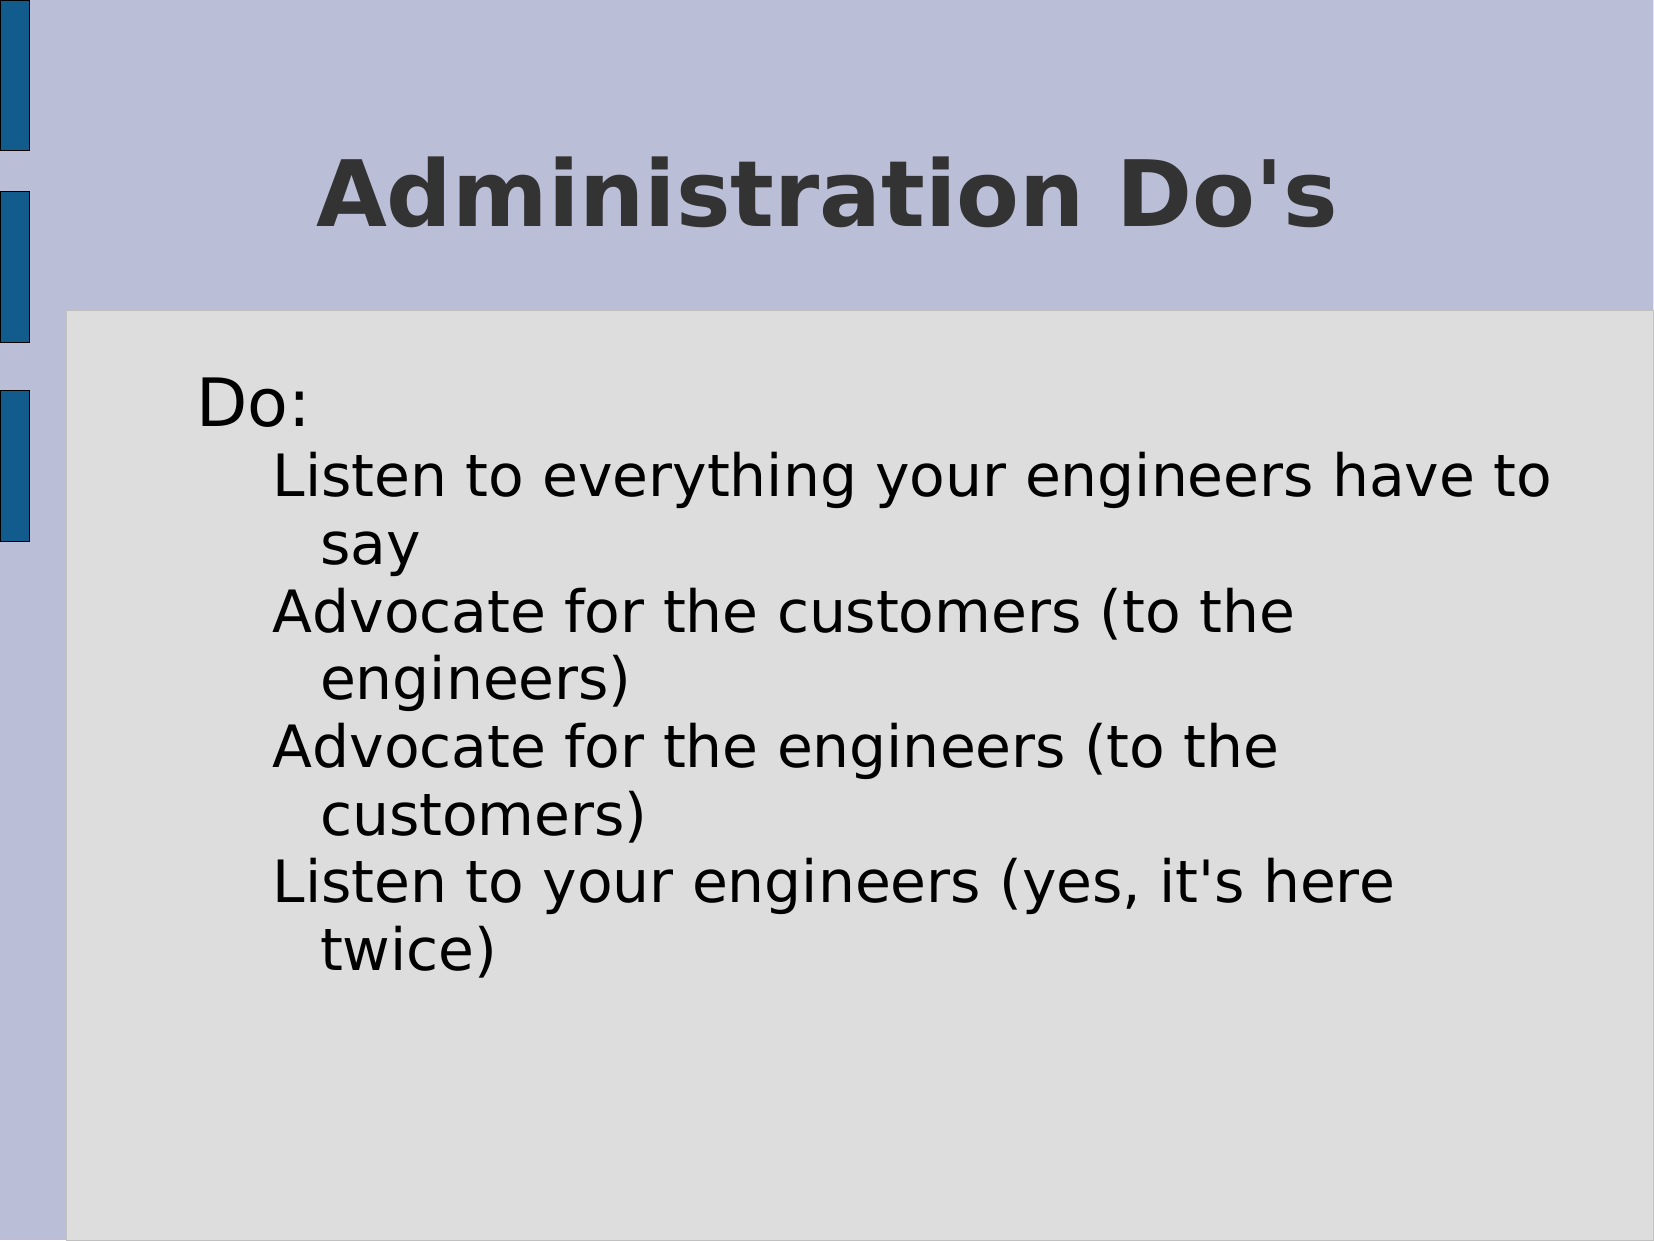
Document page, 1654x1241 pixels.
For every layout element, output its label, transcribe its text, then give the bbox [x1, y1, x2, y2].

list Do: Listen to everything your engineers have to say Advocate for the customers (to the engineers) Advocate for the engineers (to the customers) Listen to your engineers (yes, it's here twice) [178, 364, 1570, 1147]
title Administration Do's [121, 91, 1534, 299]
